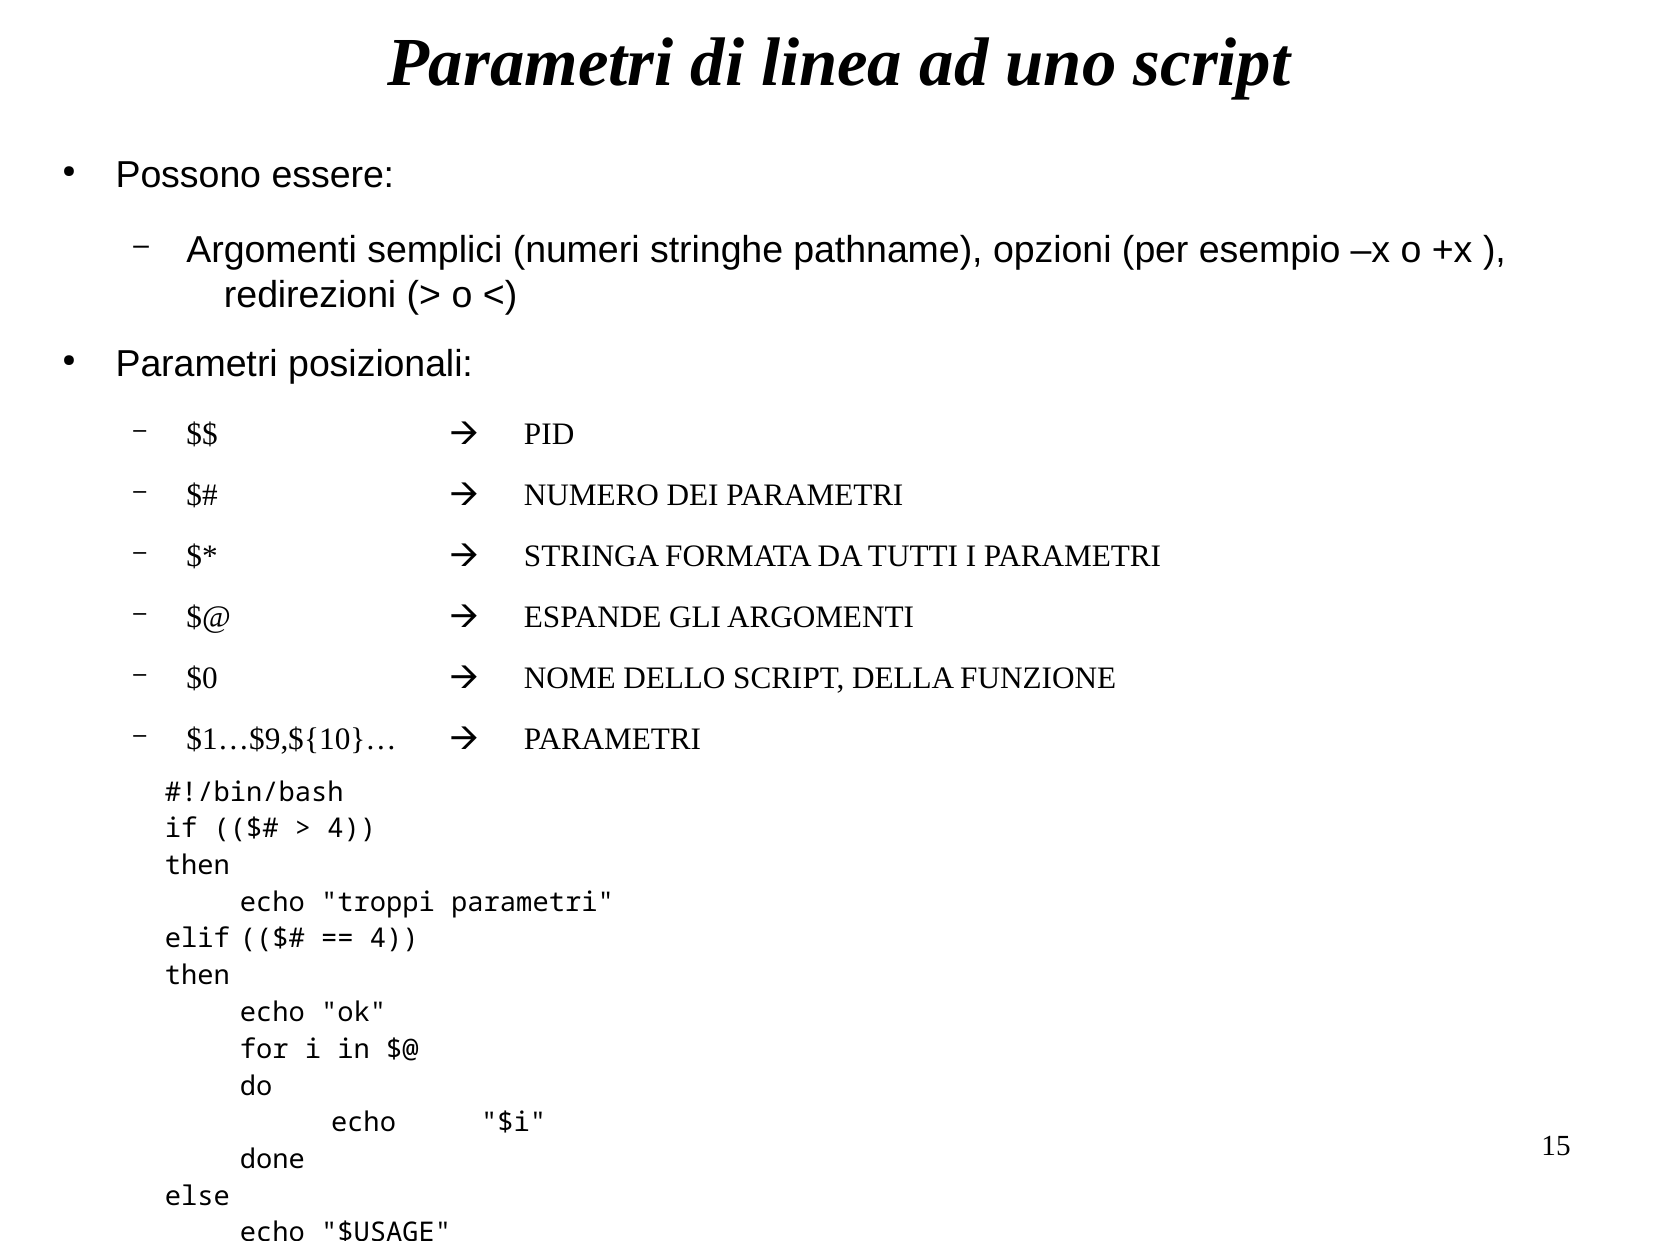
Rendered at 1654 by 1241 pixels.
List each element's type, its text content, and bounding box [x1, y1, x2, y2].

title Parametri di linea ad uno script [82, 8, 1571, 142]
list Possono essere: Argomenti semplici (numeri stringhe pathname), opzioni (per esempio –x o +x ), redirezioni (> o <) Parametri posizionali: $$  PID $#  NUMERO DEI PARAMETRI $*  STRINGA FORMATA DA TUTTI I PARAMETRI $@  ESPANDE GLI ARGOMENTI $0  NOME DELLO SCRIPT, DELLA FUNZIONE $1…$9,${10}…  PARAMETRI [30, 142, 1587, 1066]
text_box #!/bin/bash if (($# > 4)) then echo "troppi parametri" elif (($# == 4)) then echo "ok" for i in $@ do echo "$i" done else echo "$USAGE" fi [150, 736, 1351, 1241]
